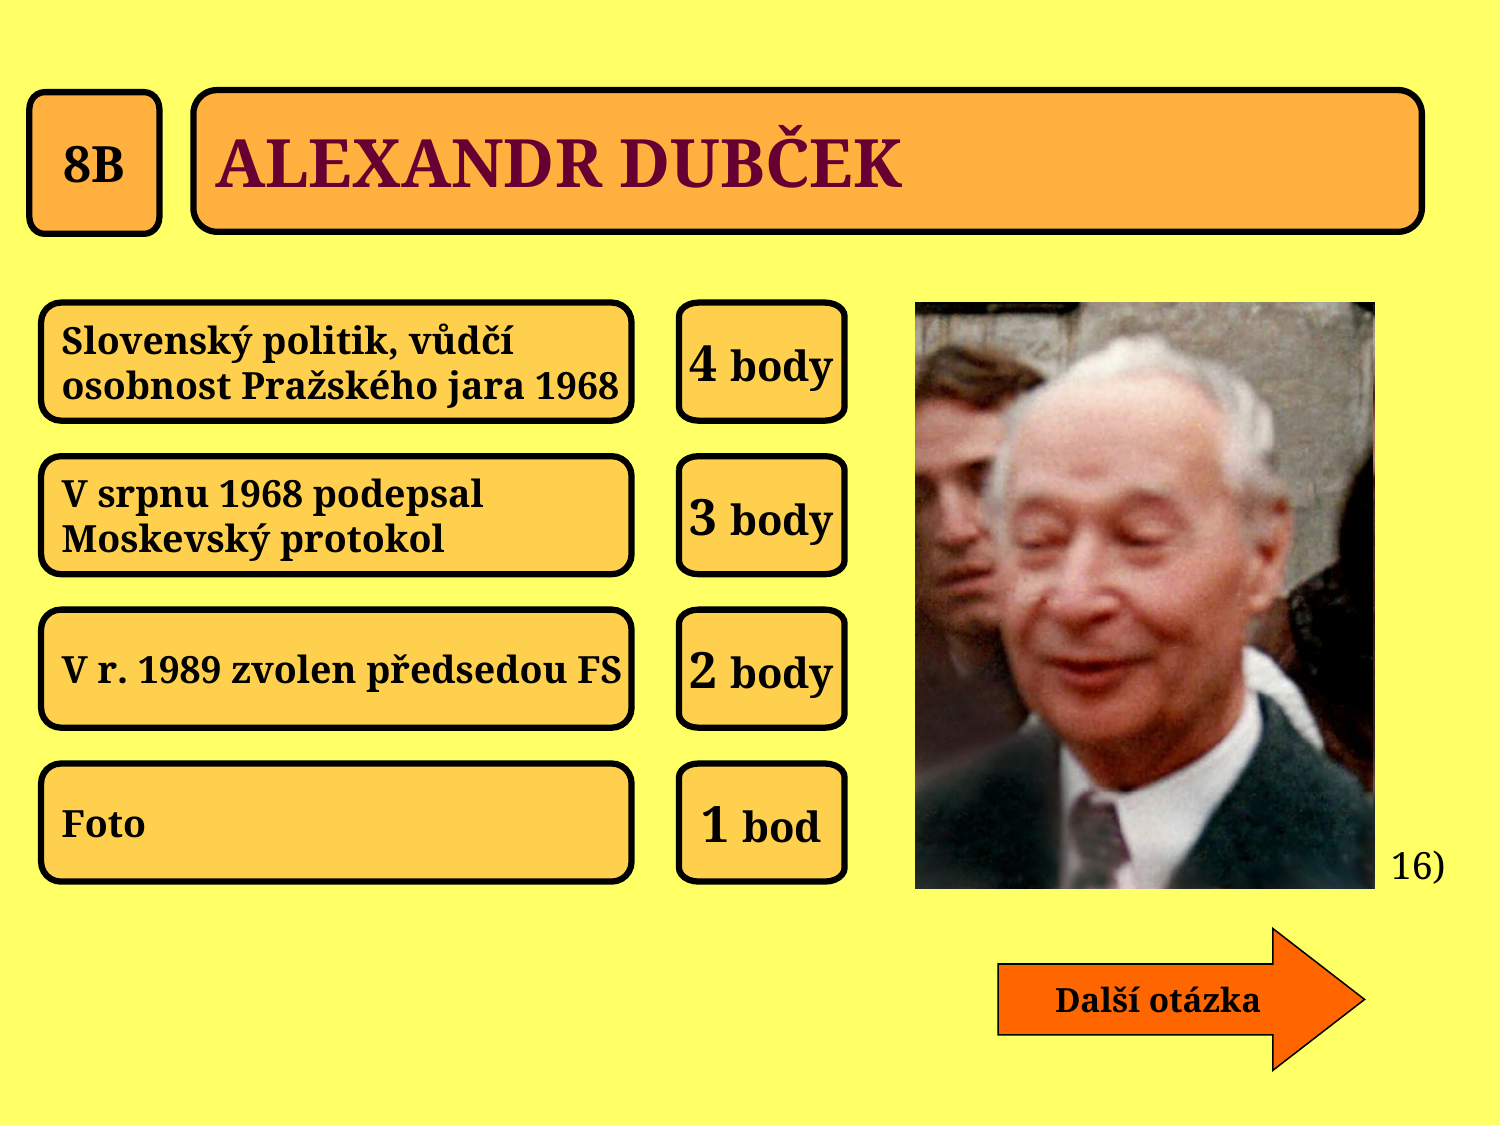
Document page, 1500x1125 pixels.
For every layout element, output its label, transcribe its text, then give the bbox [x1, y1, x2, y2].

text_box 4 body [678, 302, 845, 421]
text_box 8B [29, 92, 160, 234]
text_box 2 body [678, 609, 845, 728]
text_box Foto [41, 763, 632, 882]
picture [915, 302, 1375, 889]
text_box ALEXANDR DUBČEK [193, 90, 1422, 232]
text_box Další otázka [998, 928, 1365, 1071]
text_box 1 bod [678, 763, 845, 882]
text_box 4 body [38, 607, 634, 730]
text_box 16) [1375, 834, 1500, 895]
text_box 4 body [38, 454, 634, 577]
text_box V srpnu 1968 podepsal Moskevský protokol [41, 456, 632, 575]
text_box 3 body [678, 456, 845, 575]
text_box 4 body [191, 87, 1425, 234]
text_box 4 body [27, 89, 162, 236]
text_box 4 body [38, 761, 634, 884]
text_box V r. 1989 zvolen předsedou FS [41, 609, 632, 728]
text_box Slovenský politik, vůdčí osobnost Pražského jara 1968 [41, 302, 632, 421]
text_box 4 body [38, 300, 634, 423]
